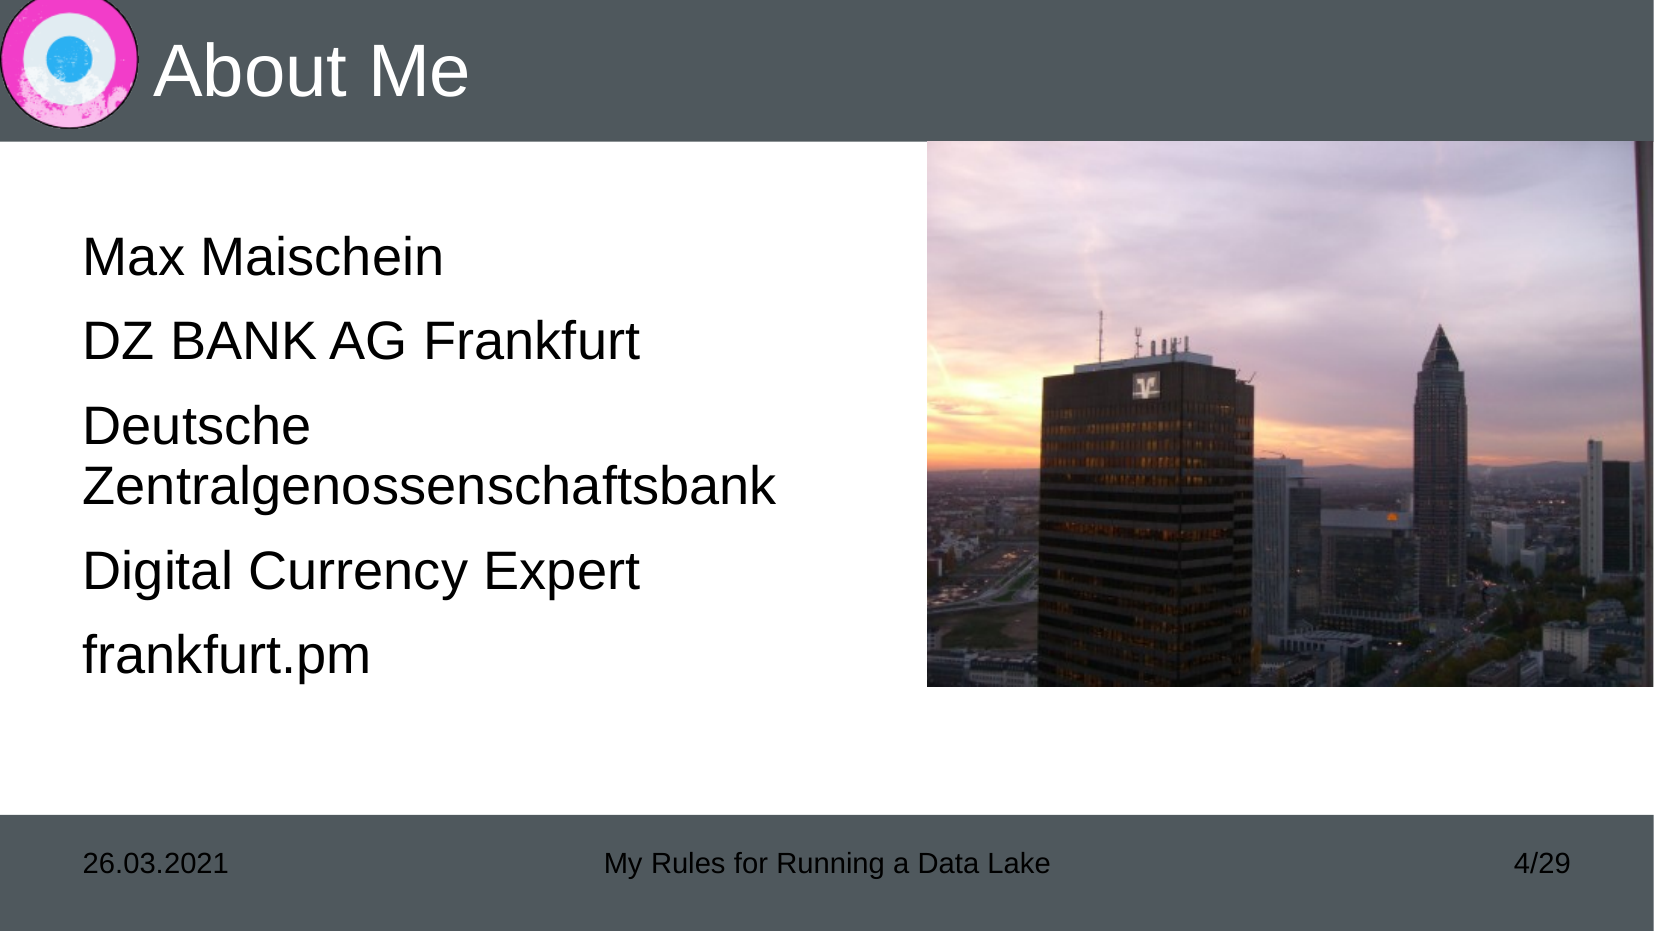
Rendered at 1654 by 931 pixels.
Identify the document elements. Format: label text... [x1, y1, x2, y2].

list Max Maischein DZ BANK AG Frankfurt Deutsche Zentralgenossenschaftsbank Digital Currency Expert frankfurt.pm [82, 141, 910, 815]
title About Me [153, 5, 1654, 136]
picture [927, 141, 1654, 687]
picture [0, 0, 228, 148]
